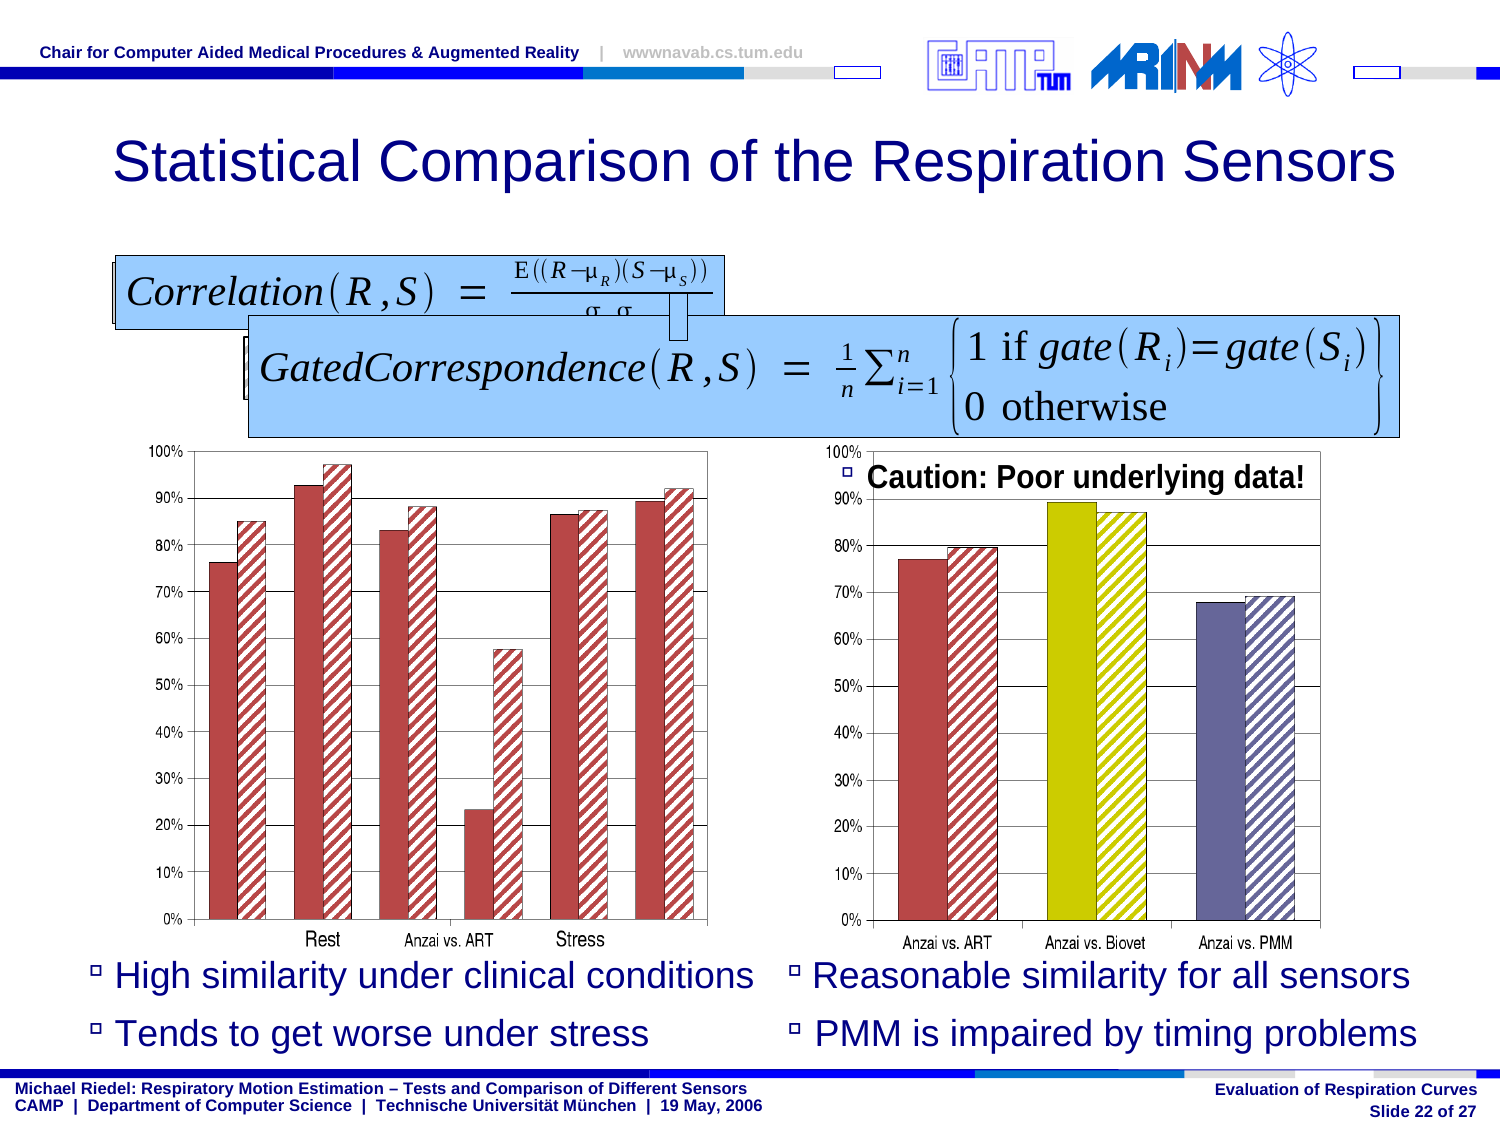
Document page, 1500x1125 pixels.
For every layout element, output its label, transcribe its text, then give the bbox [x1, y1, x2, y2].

list High similarity under clinical conditions Tends to get worse under stress [88, 954, 802, 1108]
picture [244, 337, 248, 399]
picture [1258, 31, 1317, 97]
list Caution: Poor underlying data! [880, 458, 1319, 504]
list Reasonable similarity for all sensors PMM is impaired by timing problems [787, 954, 1463, 1068]
chart [115, 255, 1400, 438]
text_box Evaluation of Respiration Curves [1200, 1073, 1493, 1107]
picture [923, 37, 1074, 95]
picture [146, 439, 713, 954]
title Statistical Comparison of the Respiration Sensors [112, 112, 1426, 276]
picture [825, 439, 1330, 954]
